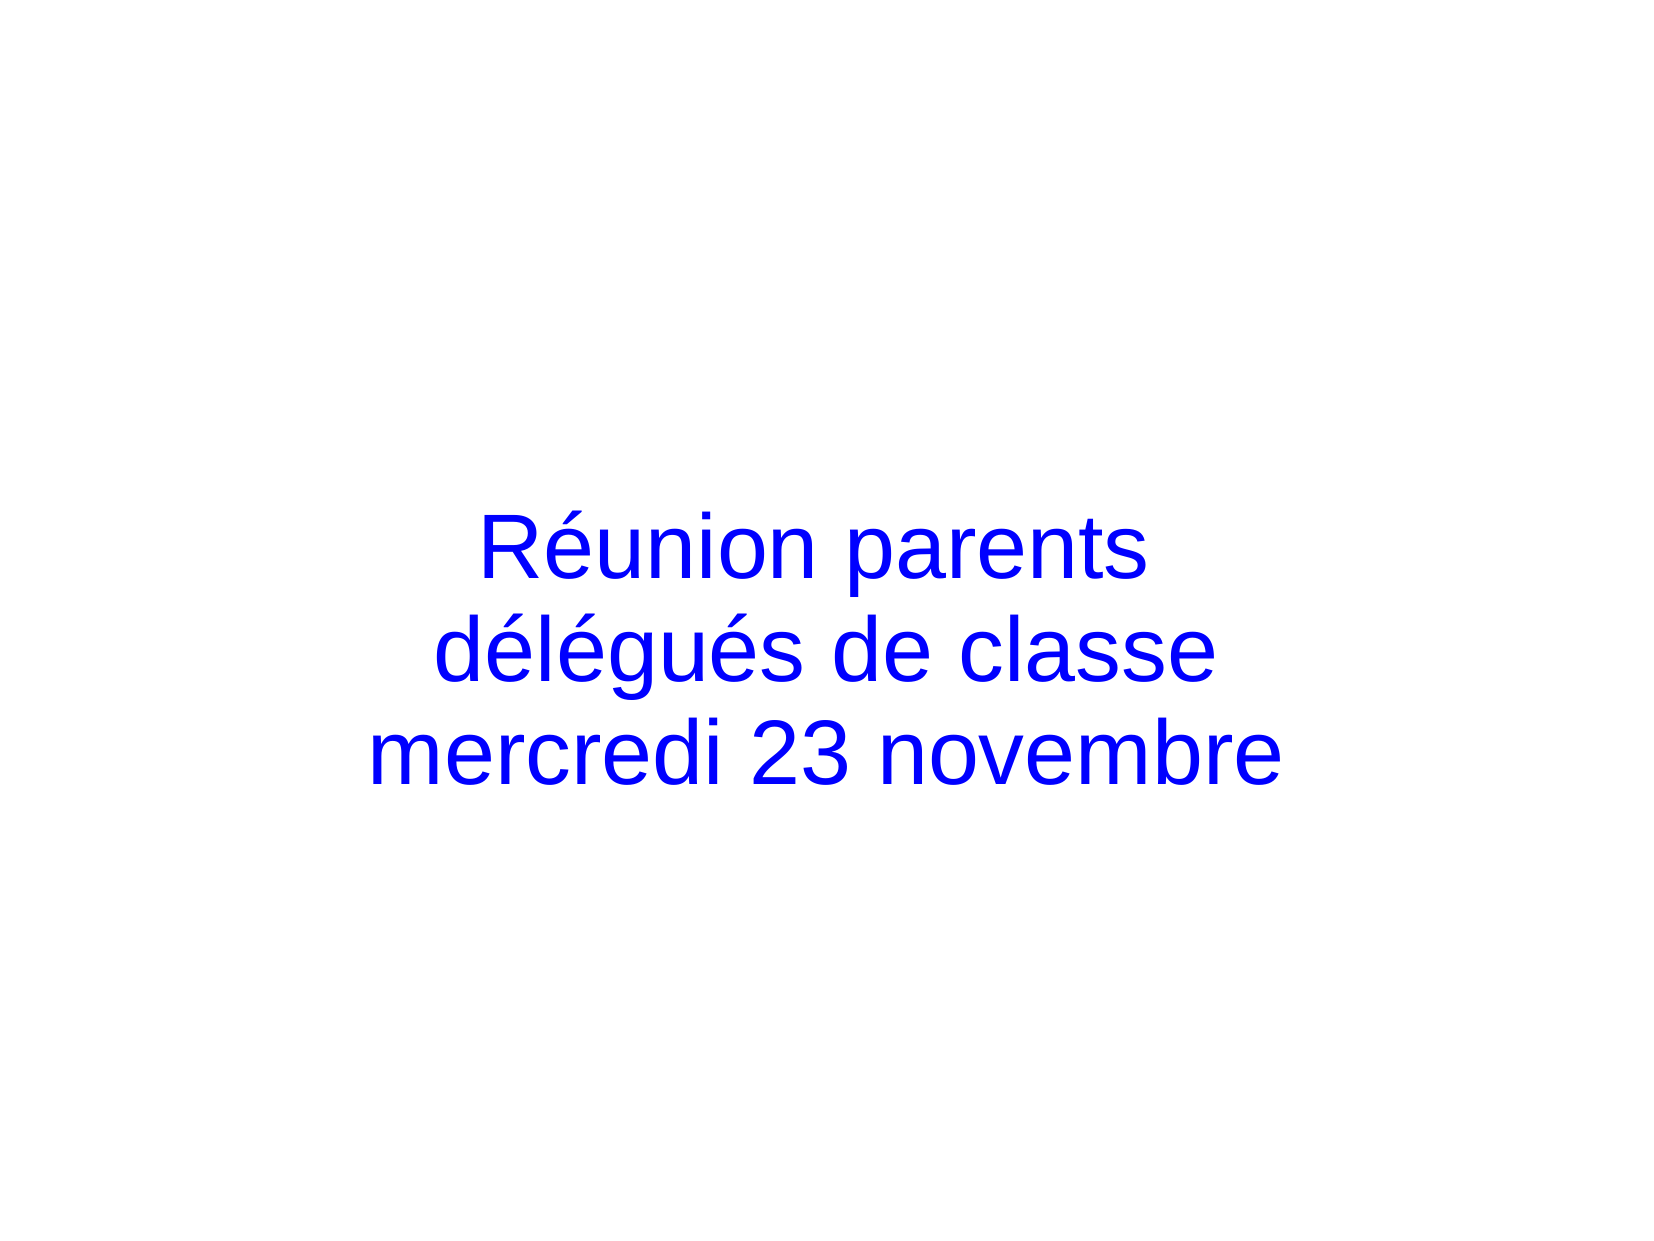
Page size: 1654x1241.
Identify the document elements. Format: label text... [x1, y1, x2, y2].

subtitle Réunion parents délégués de classe mercredi 23 novembre [82, 290, 1571, 1010]
